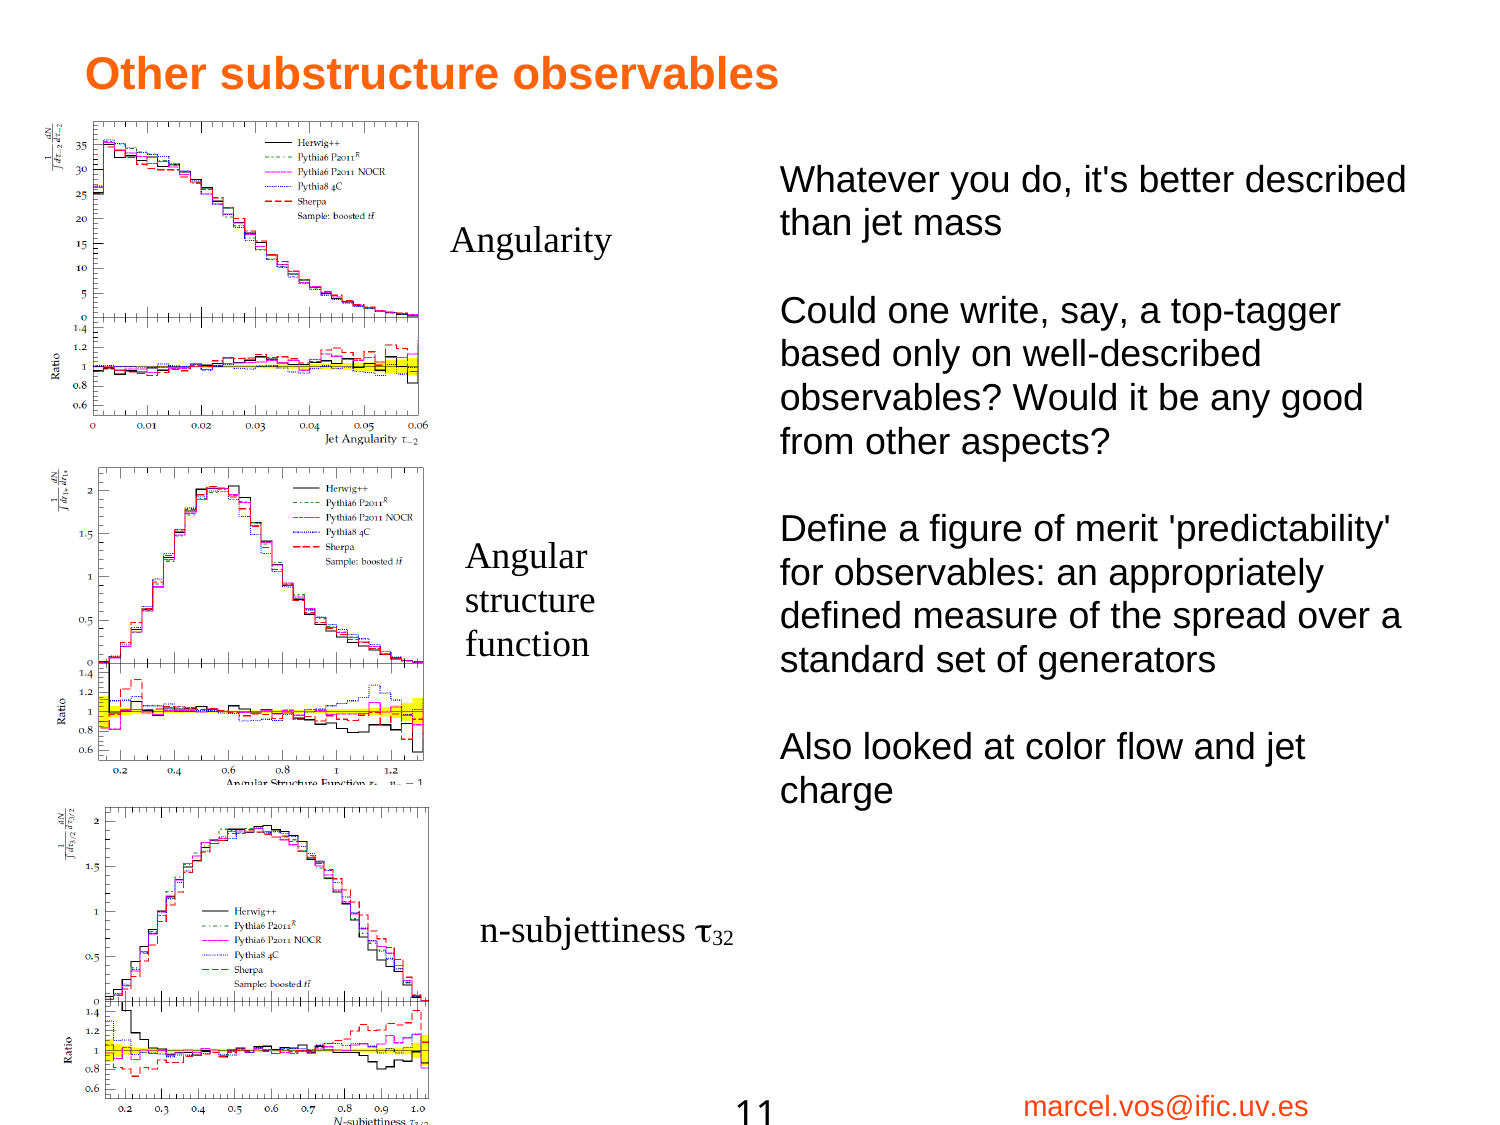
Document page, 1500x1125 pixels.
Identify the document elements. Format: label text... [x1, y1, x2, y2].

text_box Whatever you do, it's better described than jet mass Could one write, say, a top-tagger based only on well-described observables? Would it be any good from other aspects? Define a figure of merit 'predictability' for observables: an appropriately defined measure of the spread over a standard set of generators Also looked at color flow and jet charge [765, 149, 1426, 820]
text_box n-subjettiness t32 [465, 900, 931, 971]
title Other substructure observables [85, 26, 1259, 121]
text_box Angular structure function [450, 526, 765, 673]
picture [45, 99, 429, 445]
picture [51, 446, 439, 1125]
text_box Angularity [435, 210, 765, 269]
